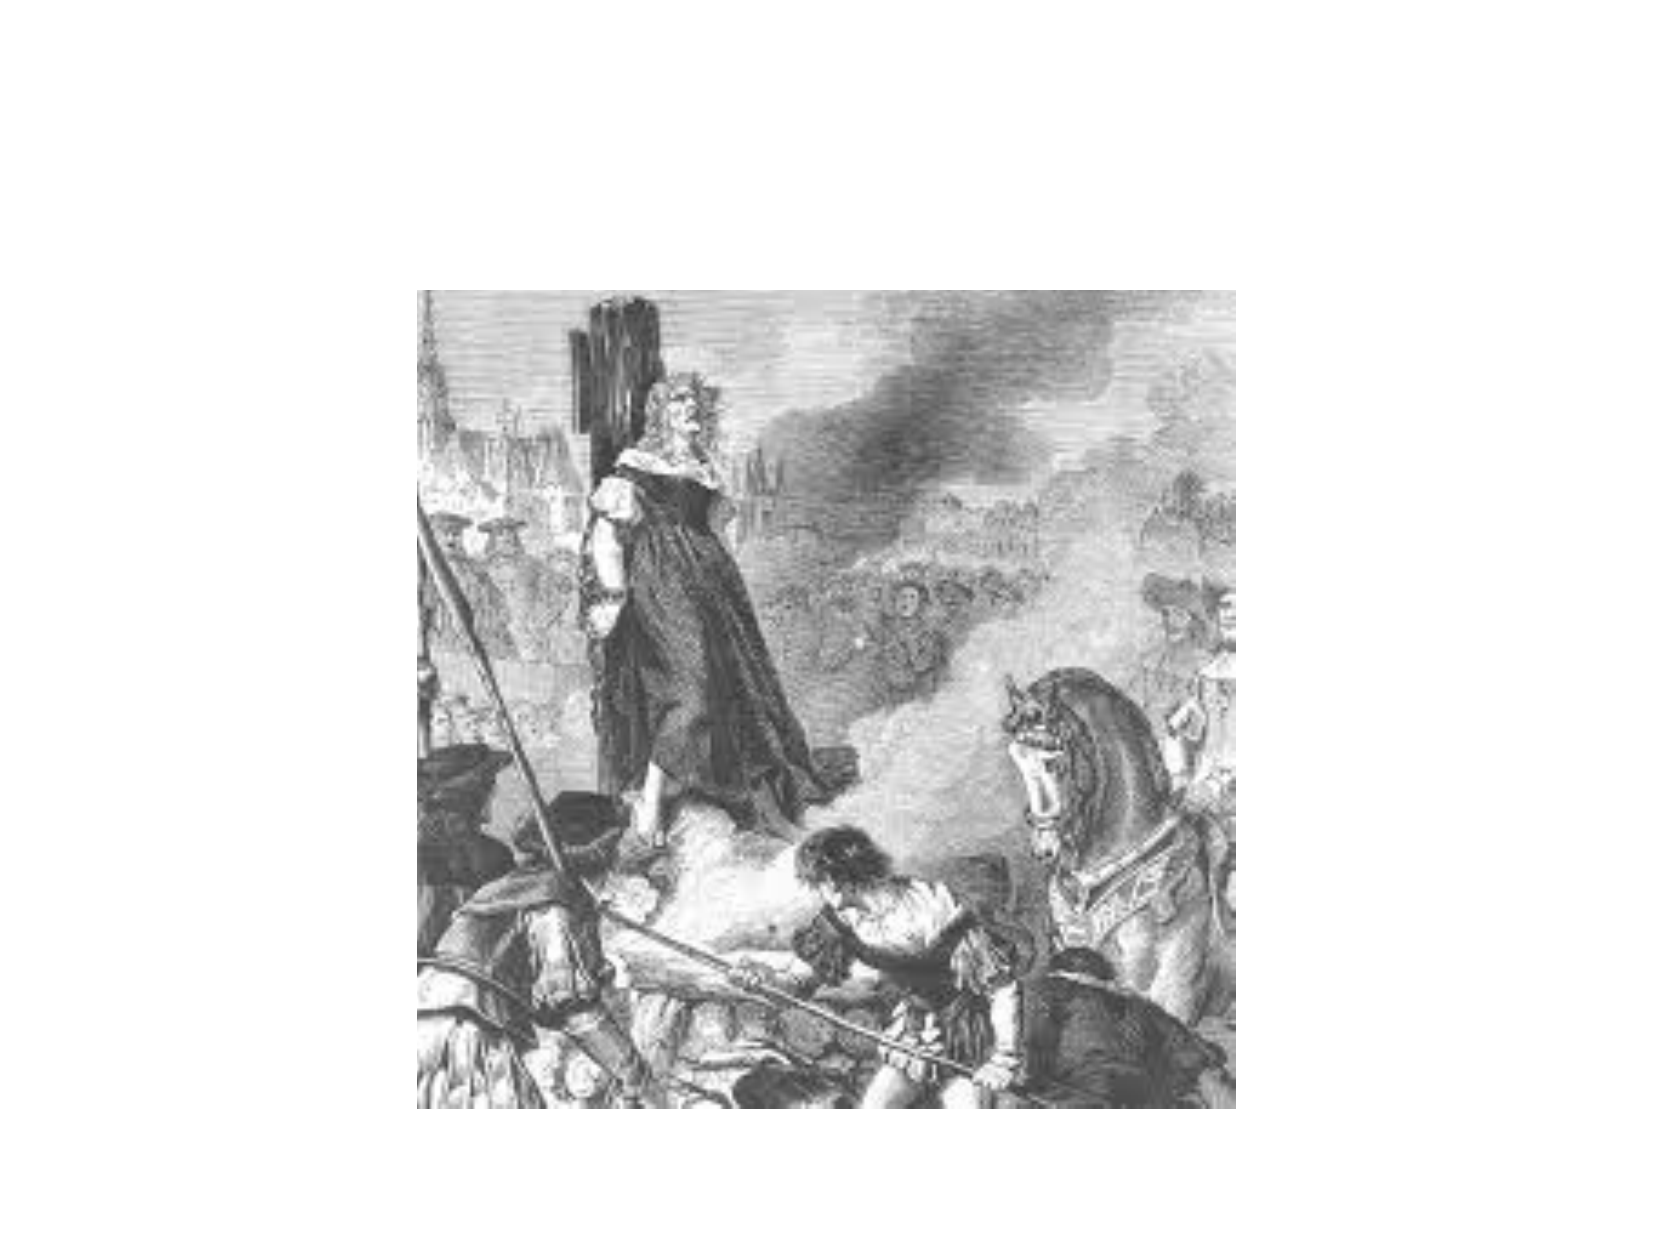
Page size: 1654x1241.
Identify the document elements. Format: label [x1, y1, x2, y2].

picture [417, 290, 1236, 1109]
